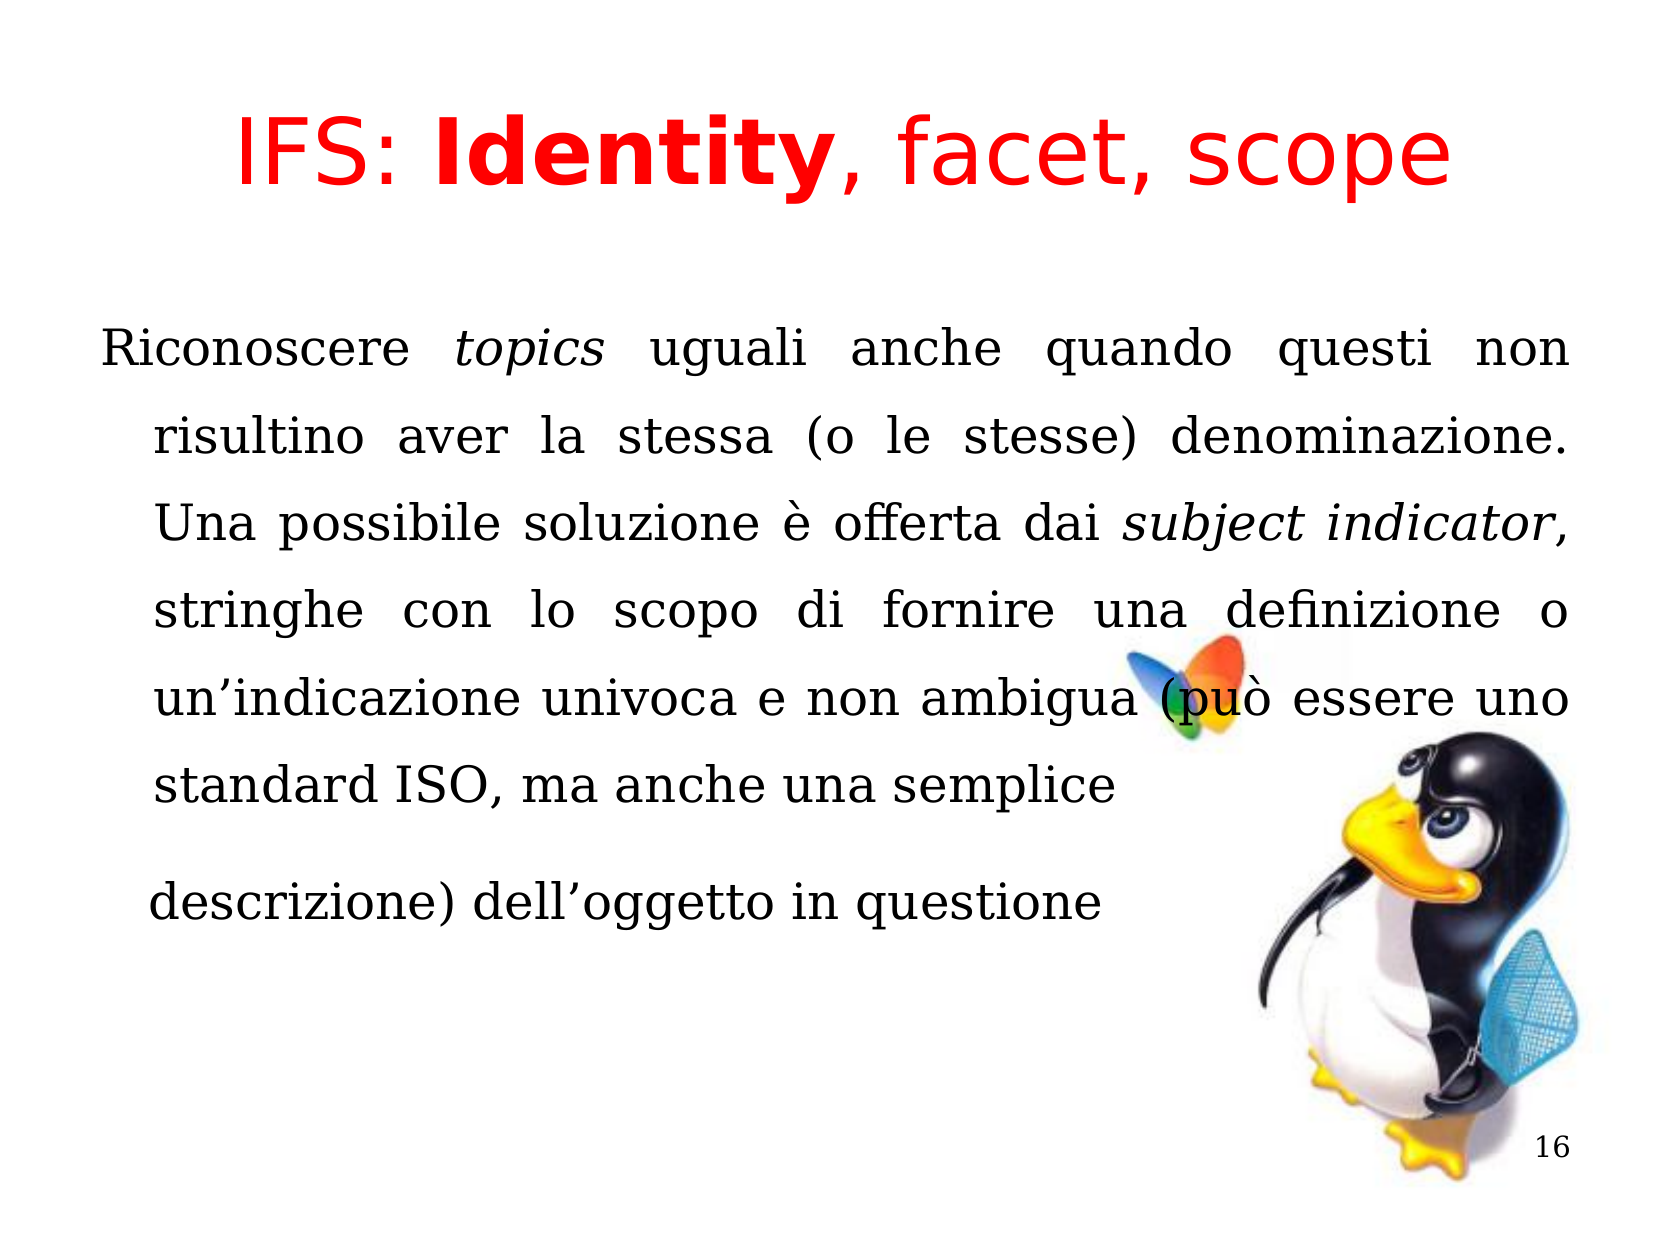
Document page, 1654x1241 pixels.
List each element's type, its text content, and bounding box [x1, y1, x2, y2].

picture [708, 620, 1647, 1204]
title IFS: Identity, facet, scope [82, 49, 1571, 257]
list Riconoscere topics uguali anche quando questi non risultino aver la stessa (o le stesse) denominazione. Una possibile soluzione è offerta dai subject indicator, stringhe con lo scopo di fornire una definizione o un’indicazione univoca e non ambigua (può essere uno standard ISO, ma anche una semplice descrizione) dell’oggetto in questione [82, 290, 1571, 1094]
